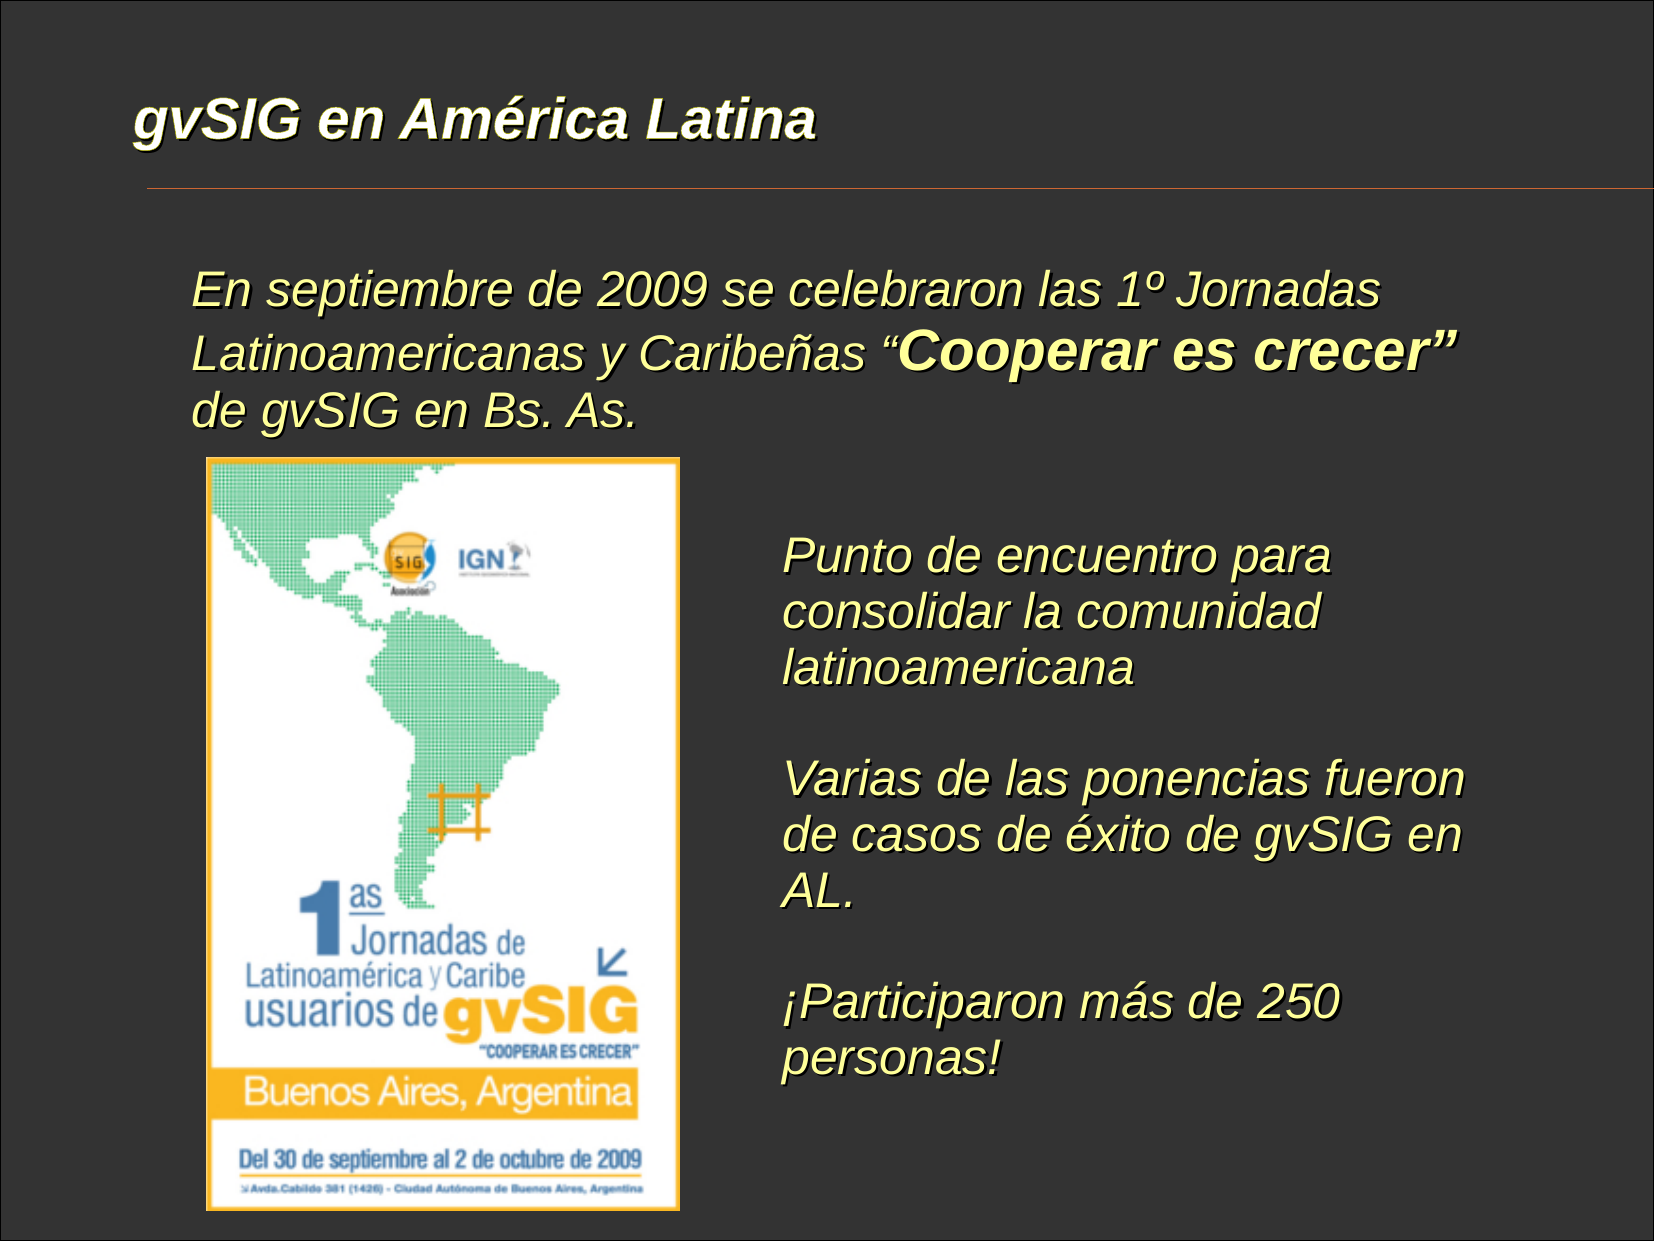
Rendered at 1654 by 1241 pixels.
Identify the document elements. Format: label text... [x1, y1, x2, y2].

picture [206, 457, 680, 1211]
text_box [0, 0, 1654, 1241]
text_box En septiembre de 2009 se celebraron las 1º Jornadas Latinoamericanas y Caribeñas “Cooperar es crecer” de gvSIG en Bs. As. [177, 254, 1506, 446]
text_box gvSIG en América Latina [118, 78, 1536, 169]
text_box Punto de encuentro para consolidar la comunidad latinoamericana Varias de las ponencias fueron de casos de éxito de gvSIG en AL. ¡Participaron más de 250 personas! [767, 464, 1536, 1093]
